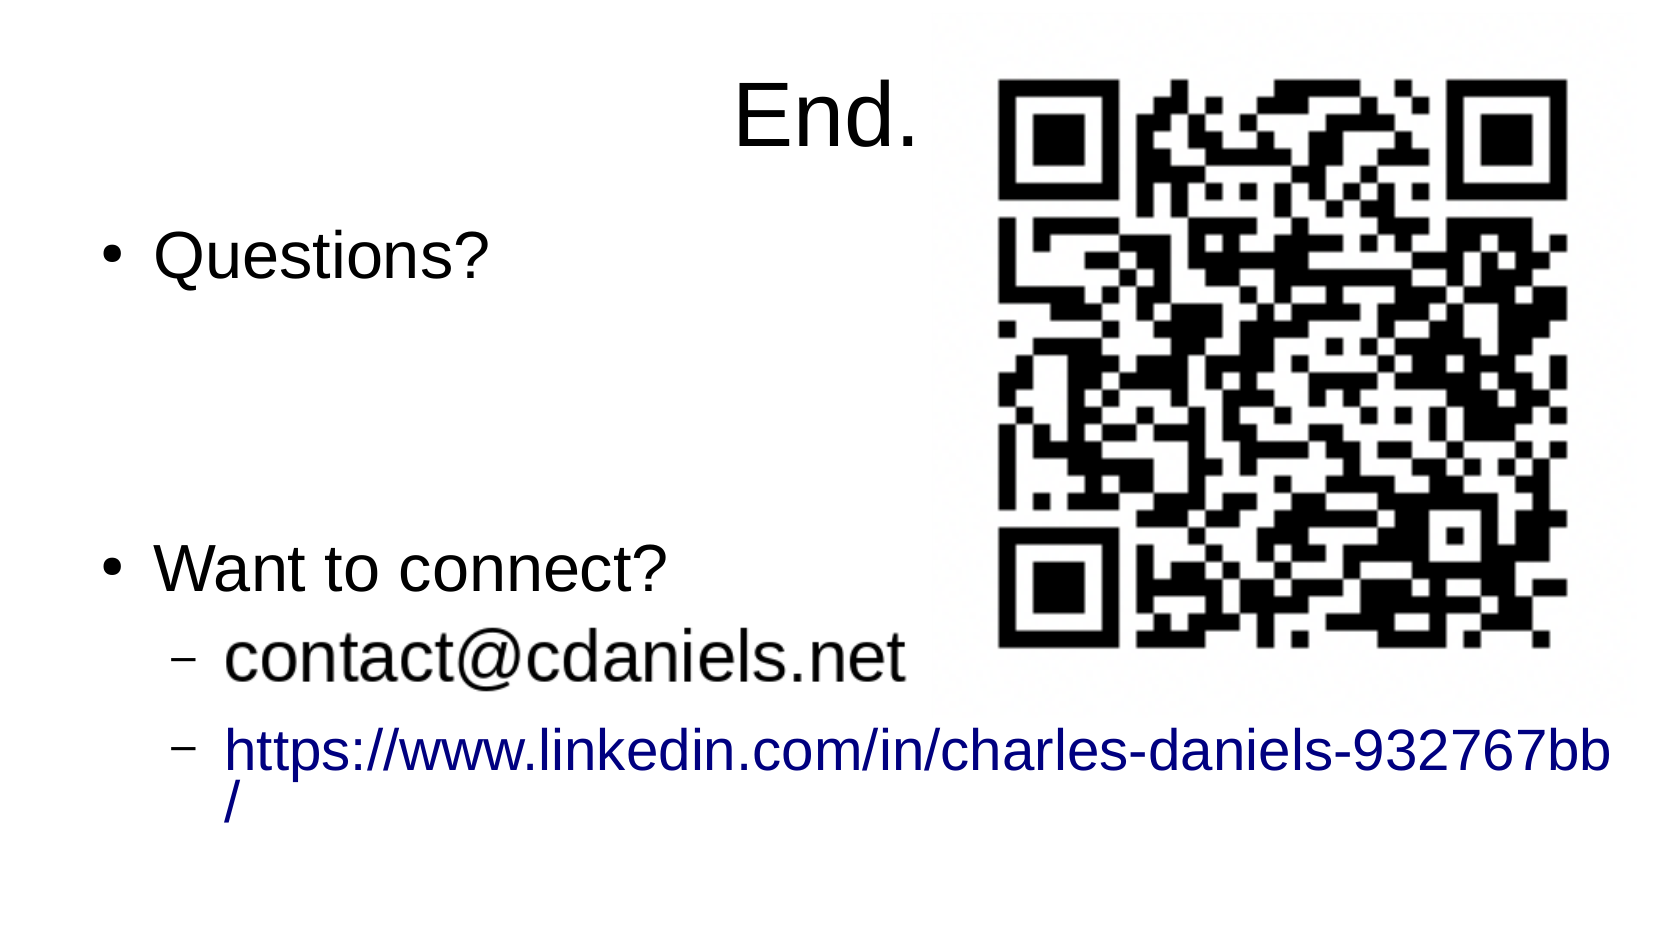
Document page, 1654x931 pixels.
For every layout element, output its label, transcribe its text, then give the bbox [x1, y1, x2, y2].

list Questions? Want to connect? https://www.linkedin.com/in/charles-daniels-932767bb/ [82, 217, 1630, 899]
picture [200, 12, 1637, 718]
title End. [82, 37, 931, 193]
